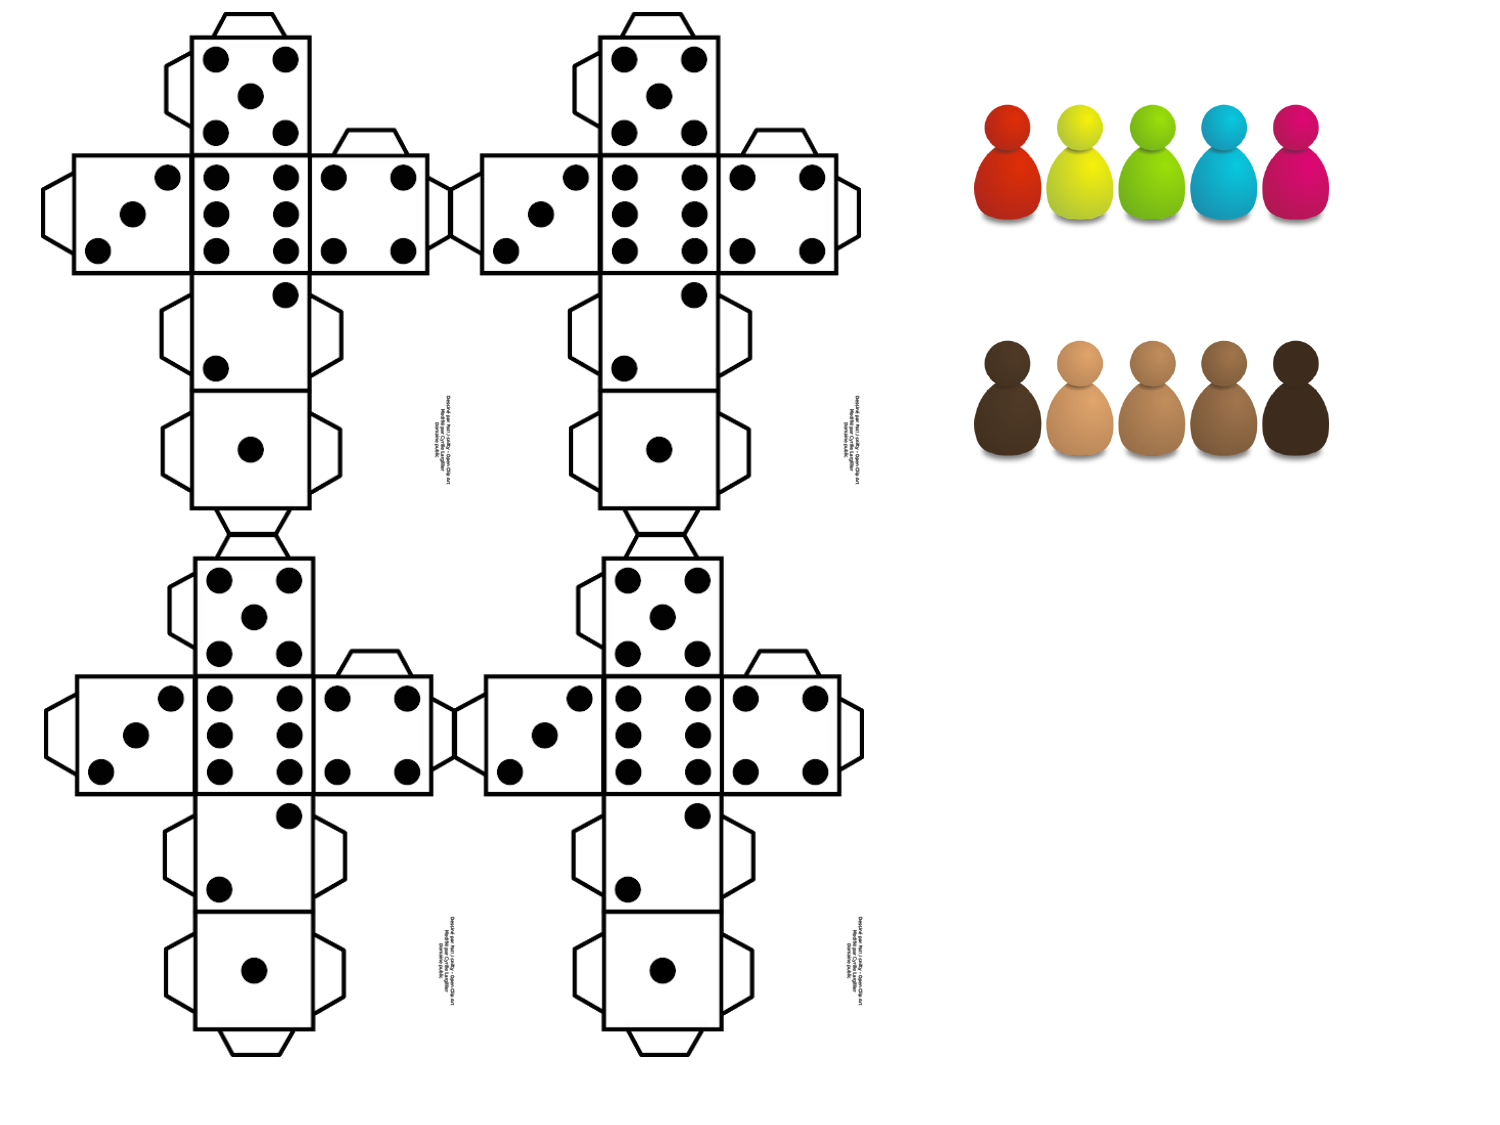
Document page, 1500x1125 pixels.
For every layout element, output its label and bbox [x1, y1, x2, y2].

picture [41, 12, 864, 1057]
picture [974, 78, 1329, 256]
picture [974, 314, 1329, 492]
